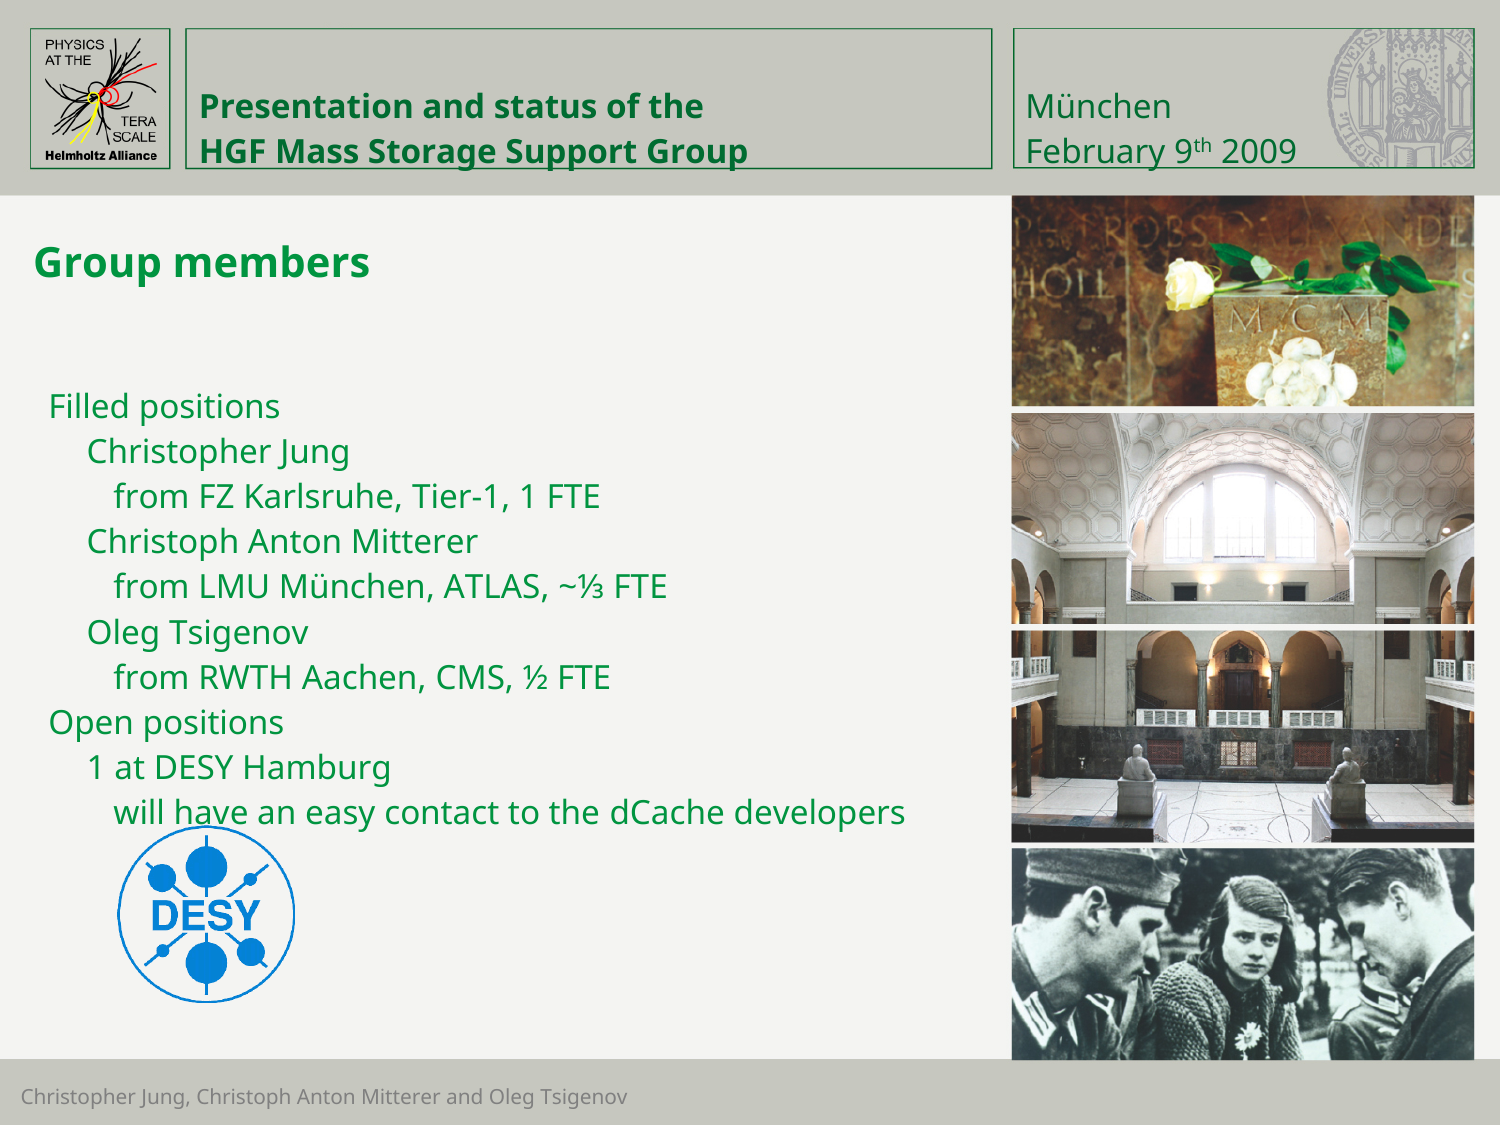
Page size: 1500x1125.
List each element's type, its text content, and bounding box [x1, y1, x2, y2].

text_box Open positions 1 at DESY Hamburg will have an easy contact to the dCache developers [21, 691, 976, 843]
text_box Group members [18, 224, 451, 298]
text_box Filled positions Christopher Jung from FZ Karlsruhe, Tier-1, 1 FTE Christoph Anton Mitterer from LMU München, ATLAS, ~⅓ FTE Oleg Tsigenov from RWTH Aachen, CMS, ½ FTE [21, 374, 751, 691]
picture [0, 0, 1500, 1125]
text_box Christopher Jung, Christoph Anton Mitterer and Oleg Tsigenov [5, 1074, 676, 1119]
text_box Presentation and status of the HGF Mass Storage Support Group [183, 74, 860, 181]
text_box München February 9th 2009 [1010, 75, 1337, 181]
